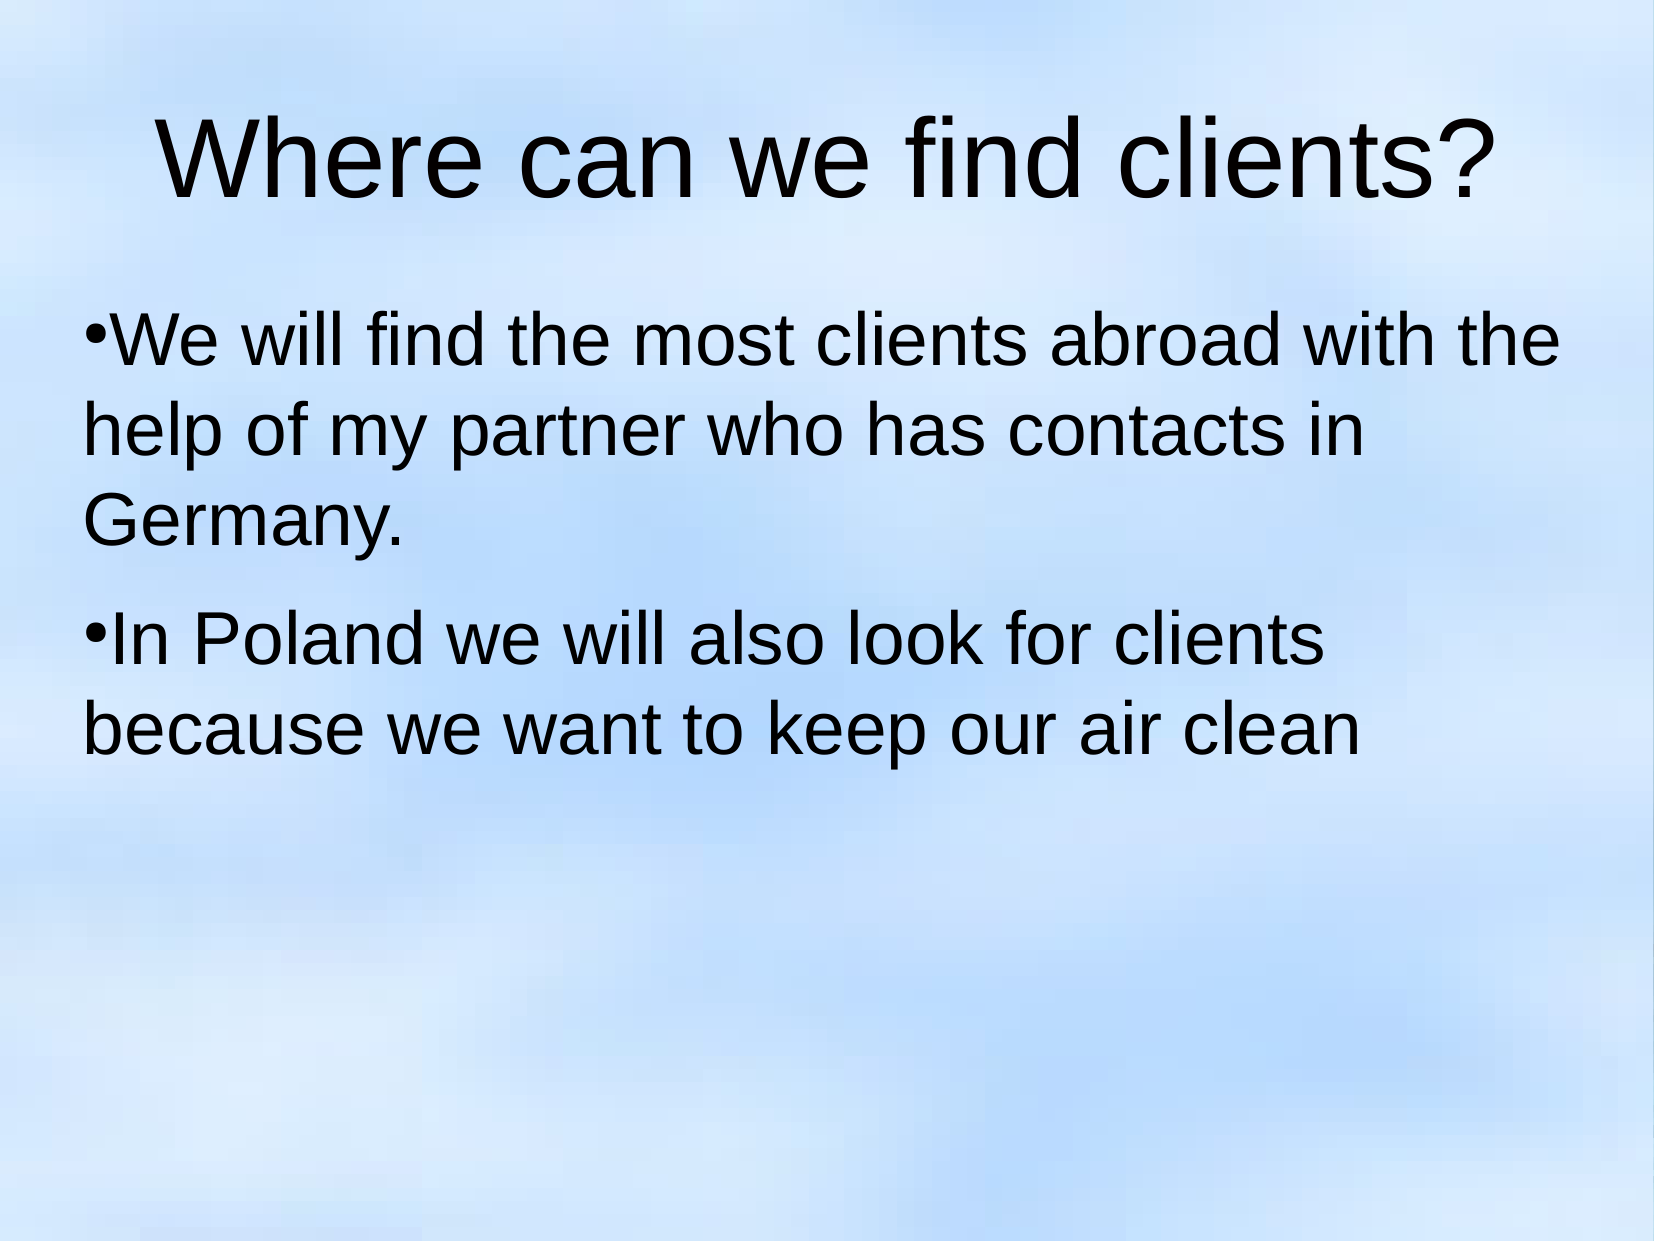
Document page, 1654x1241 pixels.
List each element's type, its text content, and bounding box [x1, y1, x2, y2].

picture [0, 0, 1654, 1241]
title Where can we find clients? [82, 49, 1571, 257]
list We will find the most clients abroad with the help of my partner who has contacts in Germany. In Poland we will also look for clients because we want to keep our air clean [82, 290, 1571, 1109]
